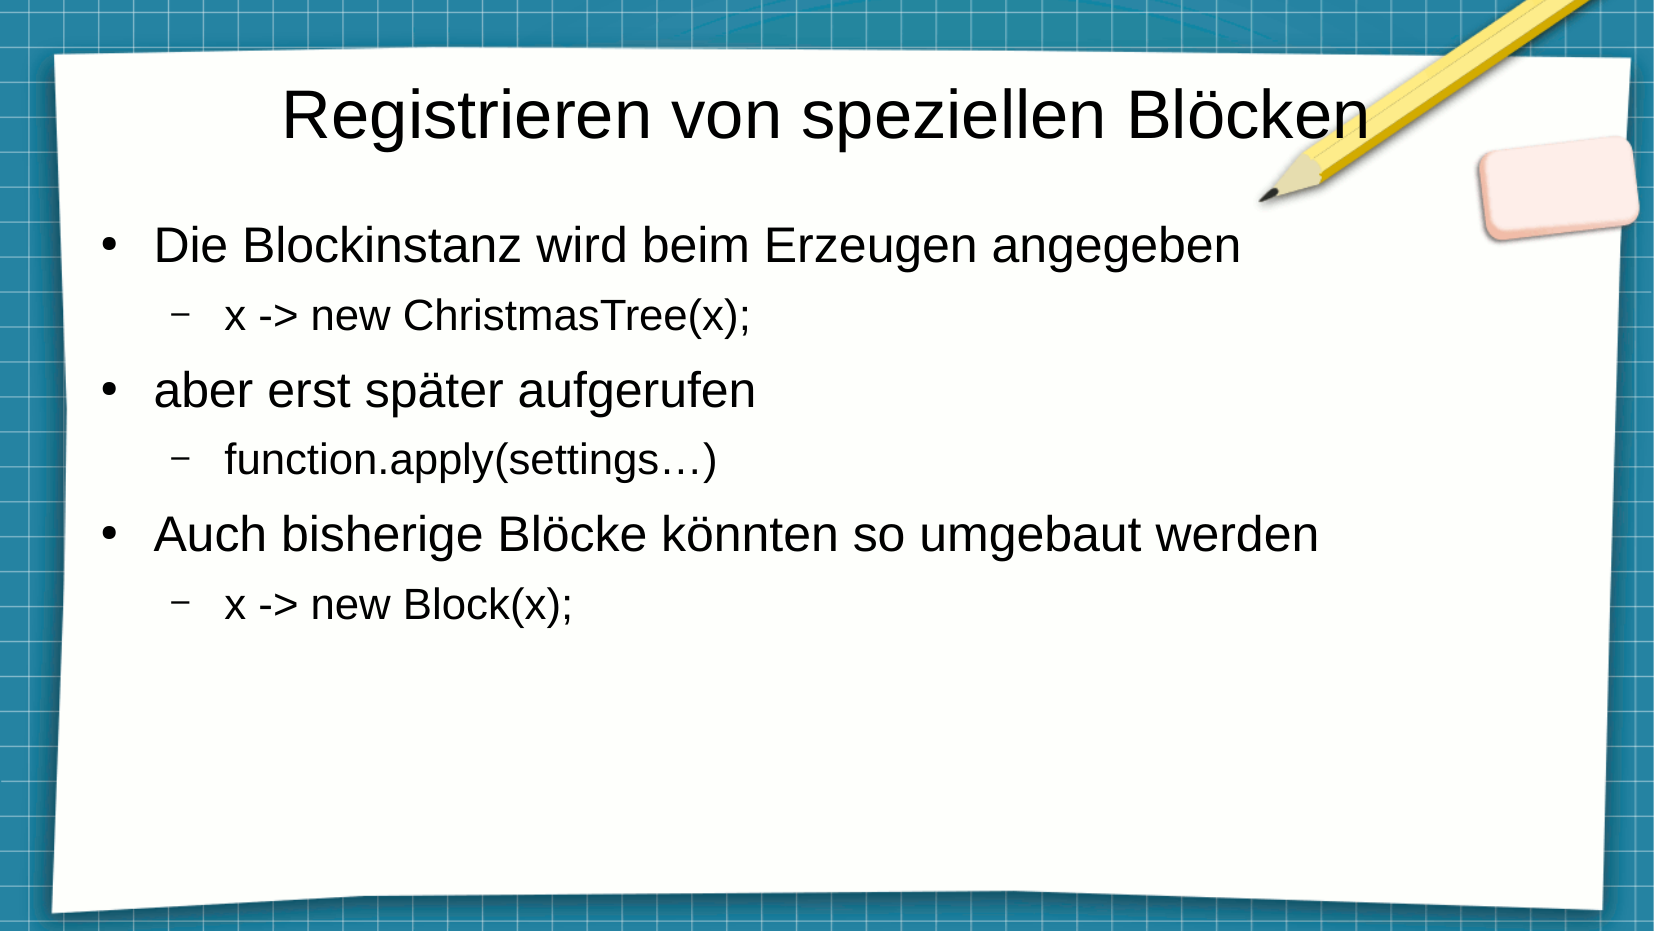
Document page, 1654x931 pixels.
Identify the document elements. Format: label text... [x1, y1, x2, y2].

title Registrieren von speziellen Blöcken [82, 37, 1571, 193]
list Die Blockinstanz wird beim Erzeugen angegeben x -> new ChristmasTree(x); aber erst später aufgerufen function.apply(settings…) Auch bisherige Blöcke könnten so umgebaut werden x -> new Block(x); [82, 217, 1571, 758]
picture [0, 0, 1654, 931]
